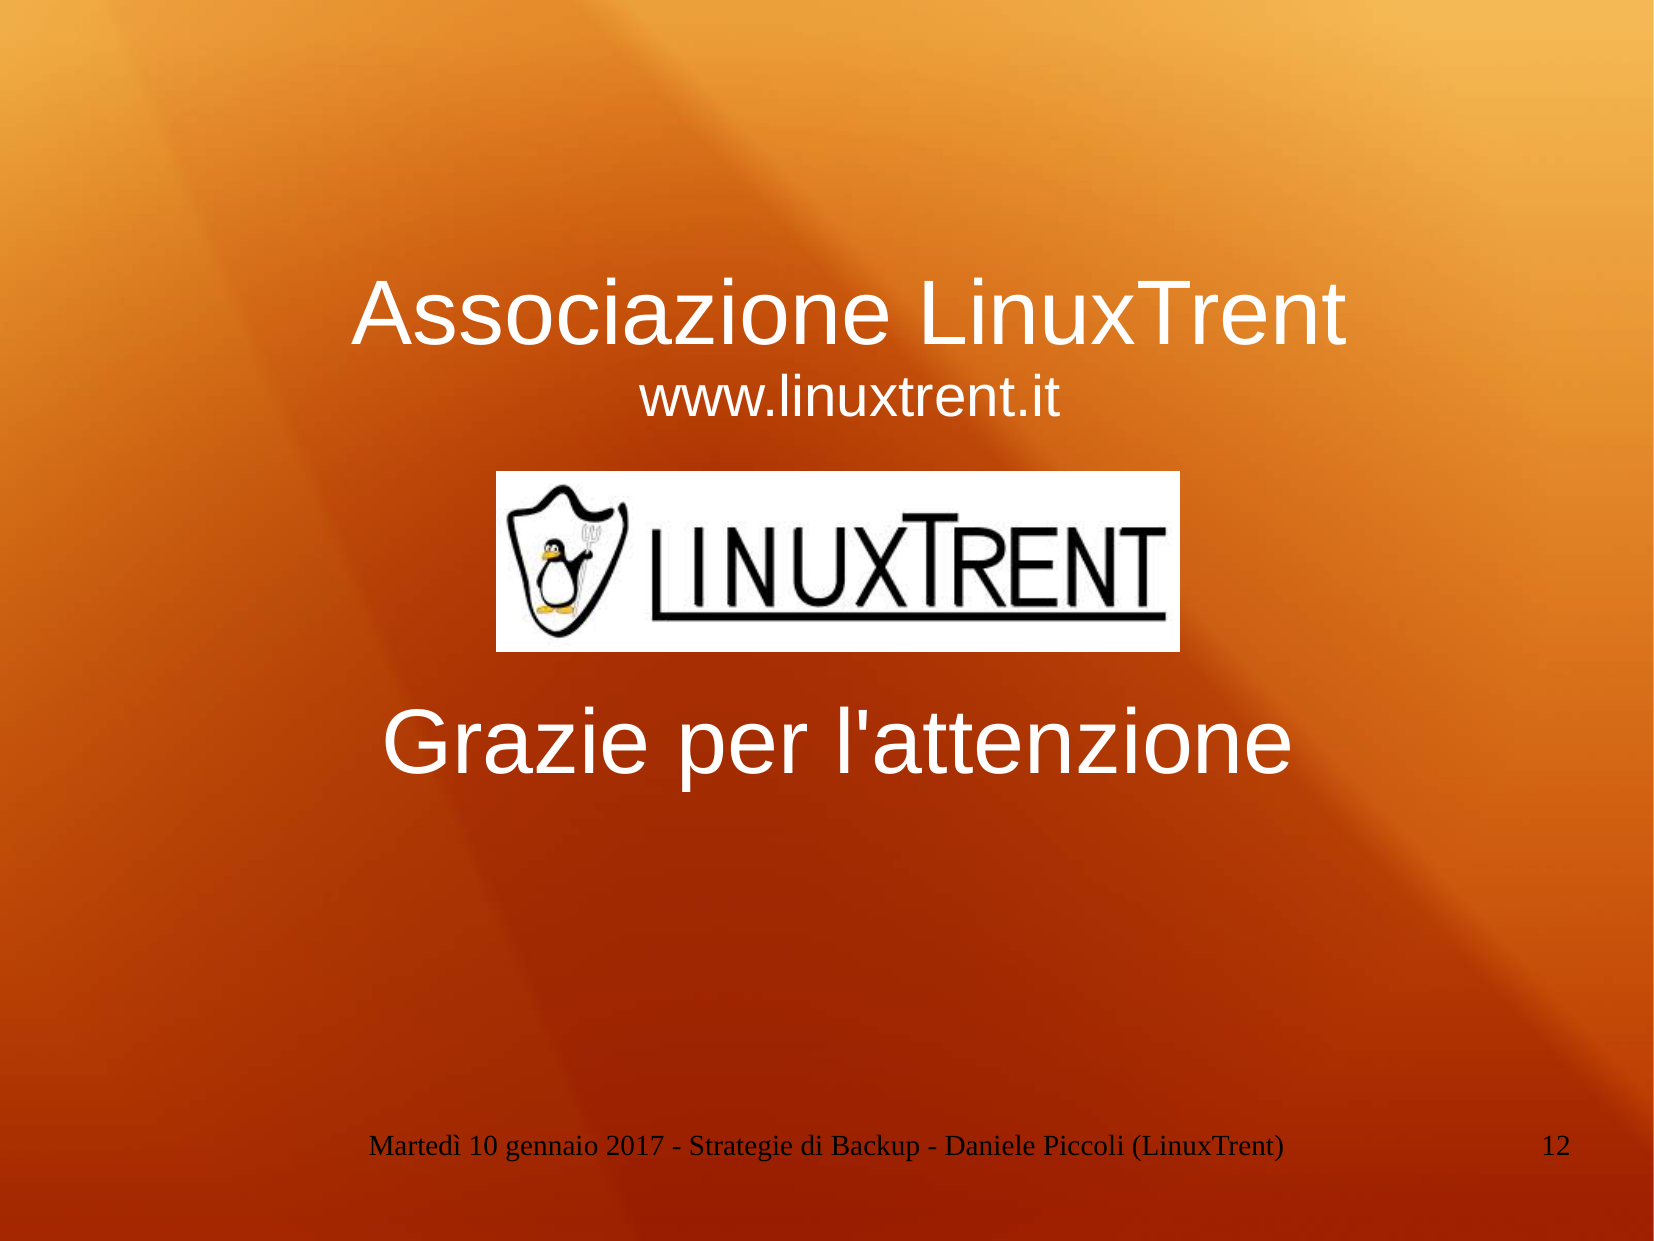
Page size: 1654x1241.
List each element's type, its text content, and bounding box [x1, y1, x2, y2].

picture [0, 0, 1654, 1241]
title Associazione LinuxTrent www.linuxtrent.it [106, 241, 1595, 449]
title Grazie per l'attenzione [94, 637, 1583, 845]
